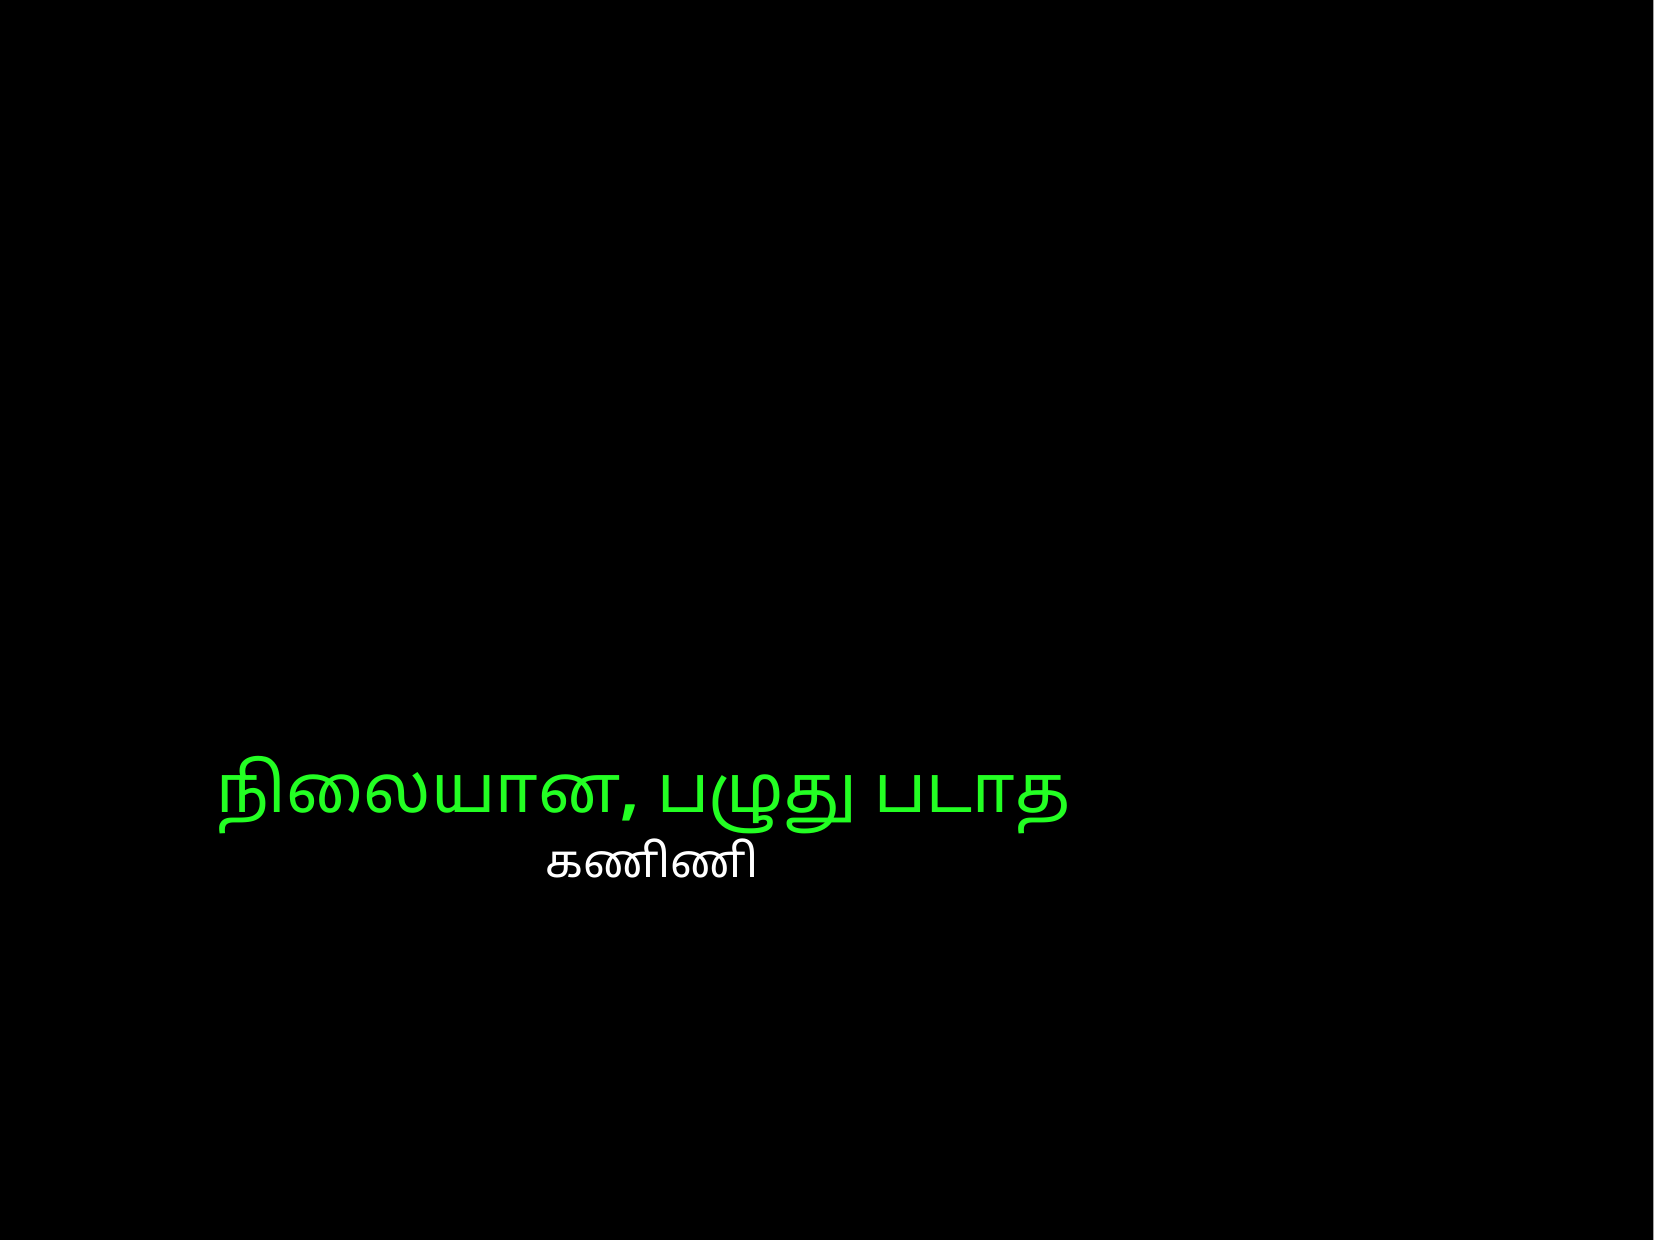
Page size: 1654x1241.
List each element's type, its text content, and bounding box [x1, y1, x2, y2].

text_box நிலையான, பழுது படாத கணிணி [201, 747, 1103, 938]
